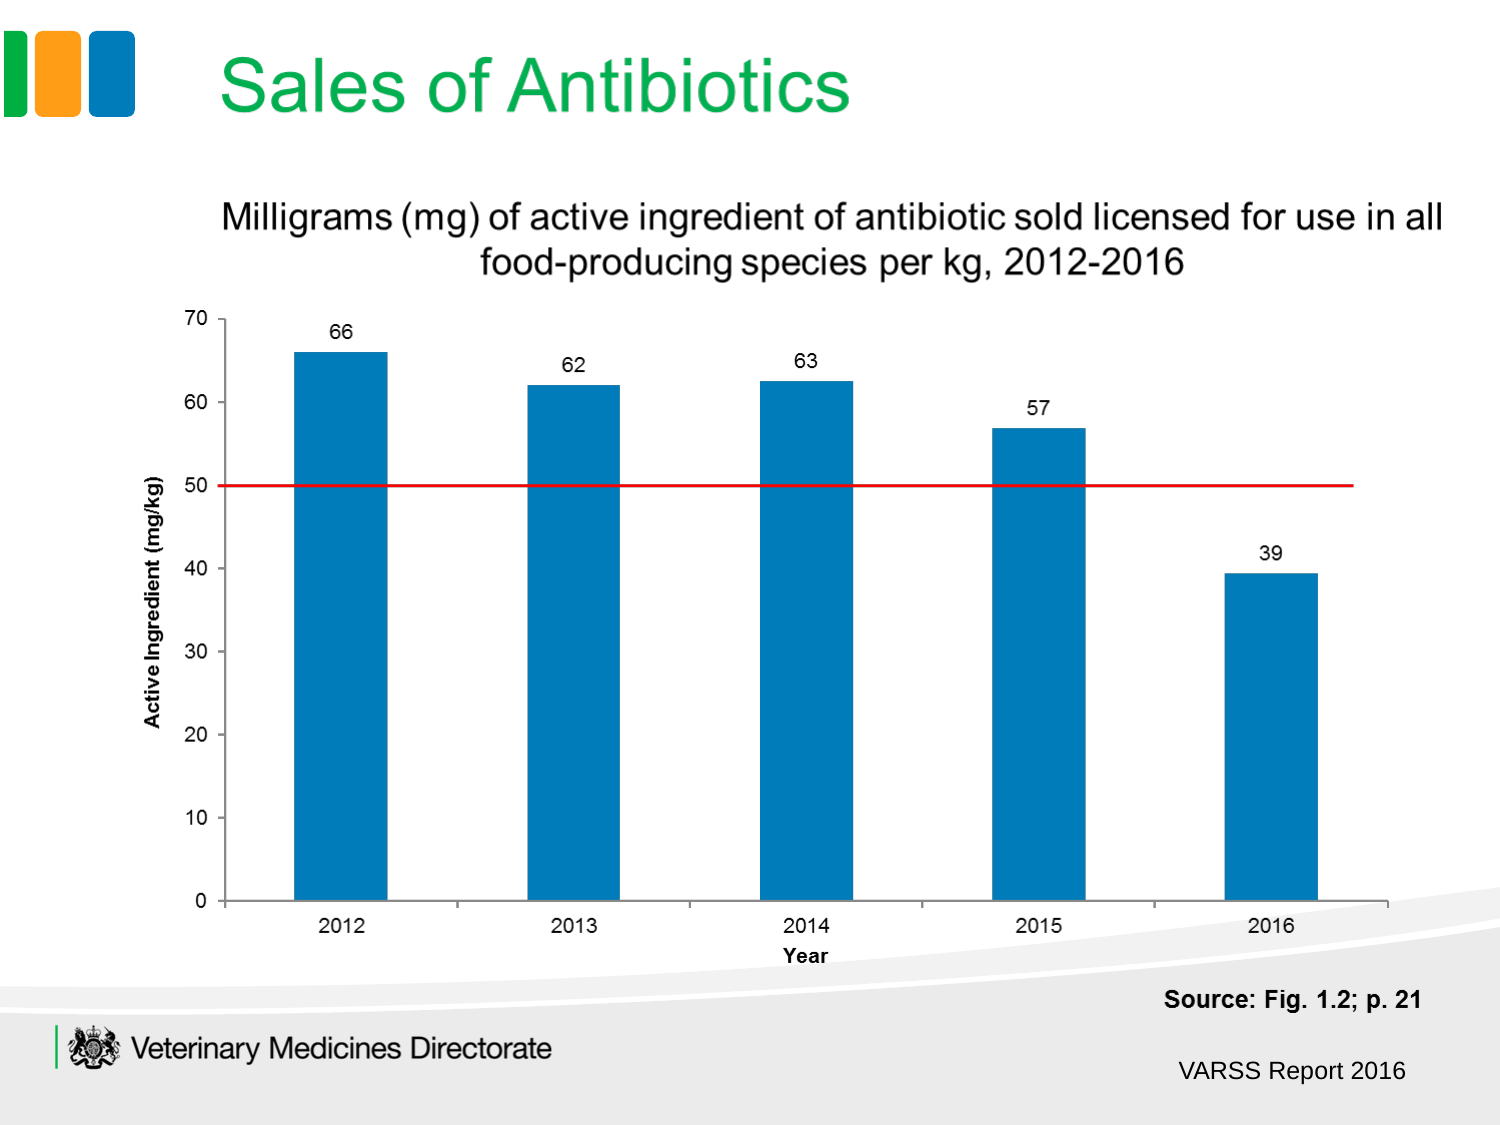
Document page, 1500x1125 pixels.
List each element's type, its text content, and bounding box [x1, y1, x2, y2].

picture [100, 16, 1490, 291]
text_box VARSS Report 2016 [1163, 1070, 1424, 1093]
picture [55, 304, 1445, 1070]
